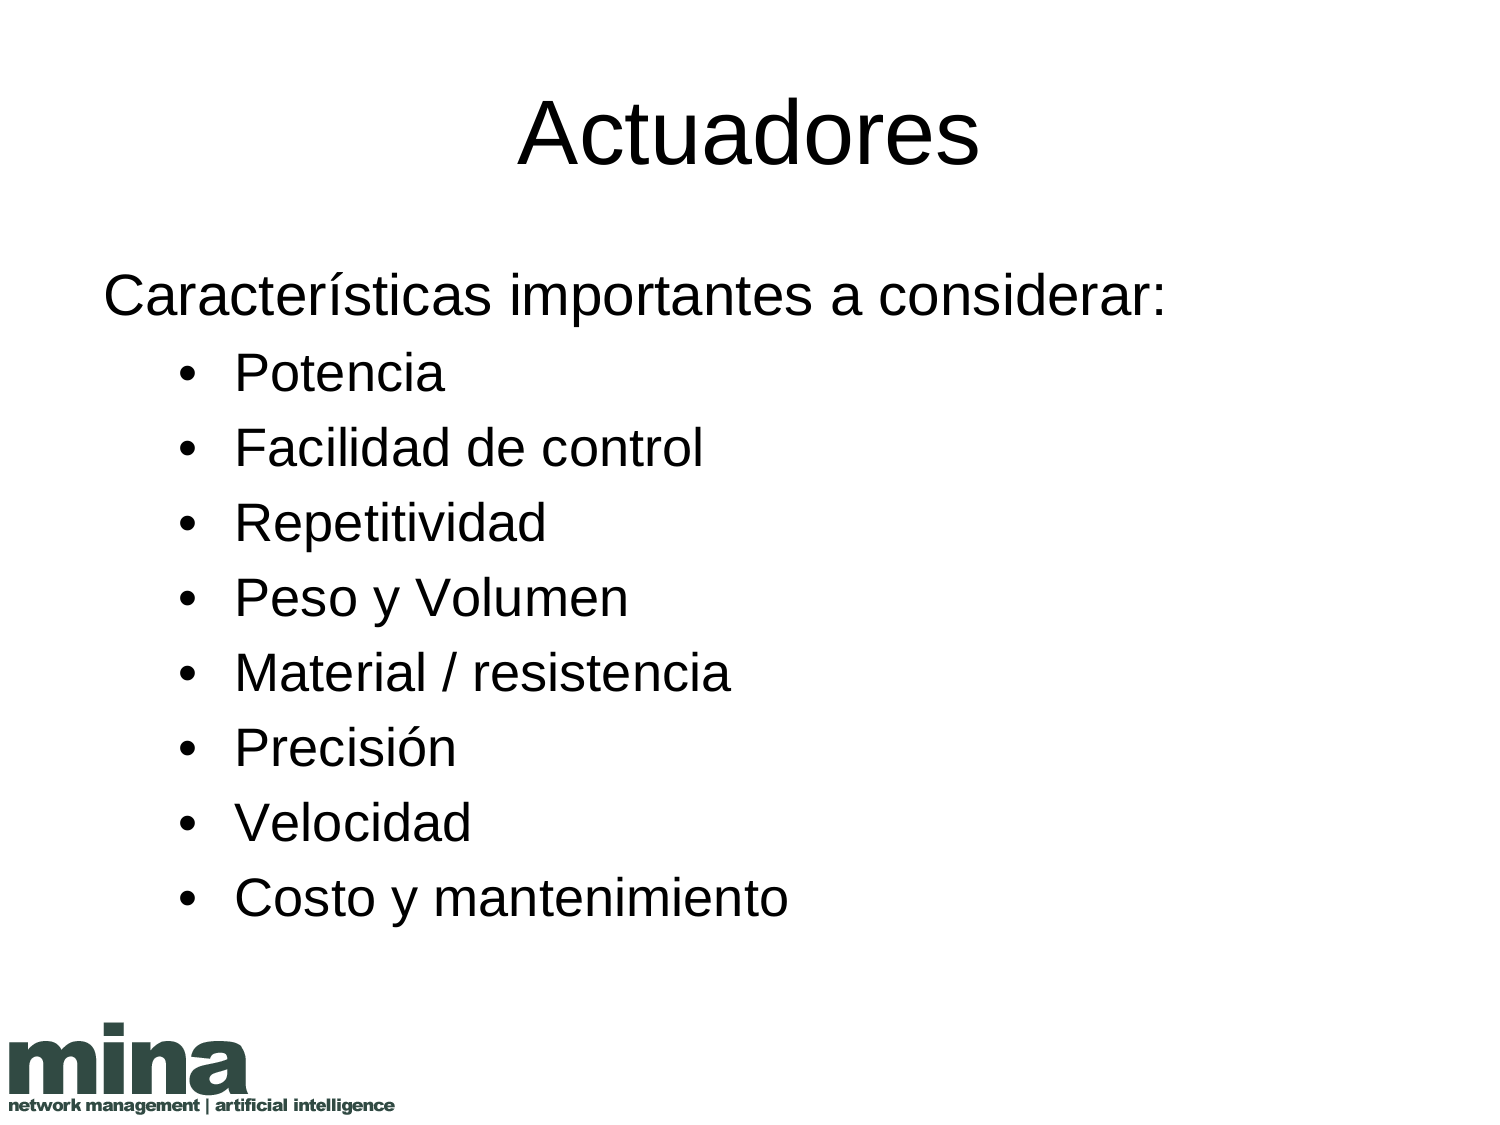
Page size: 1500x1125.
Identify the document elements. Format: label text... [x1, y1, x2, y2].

picture [0, 1016, 402, 1119]
list Características importantes a considerar: Potencia Facilidad de control Repetitividad Peso y Volumen Material / resistencia Precisión Velocidad Costo y mantenimiento [88, 261, 1439, 1004]
title Actuadores [75, 39, 1426, 227]
